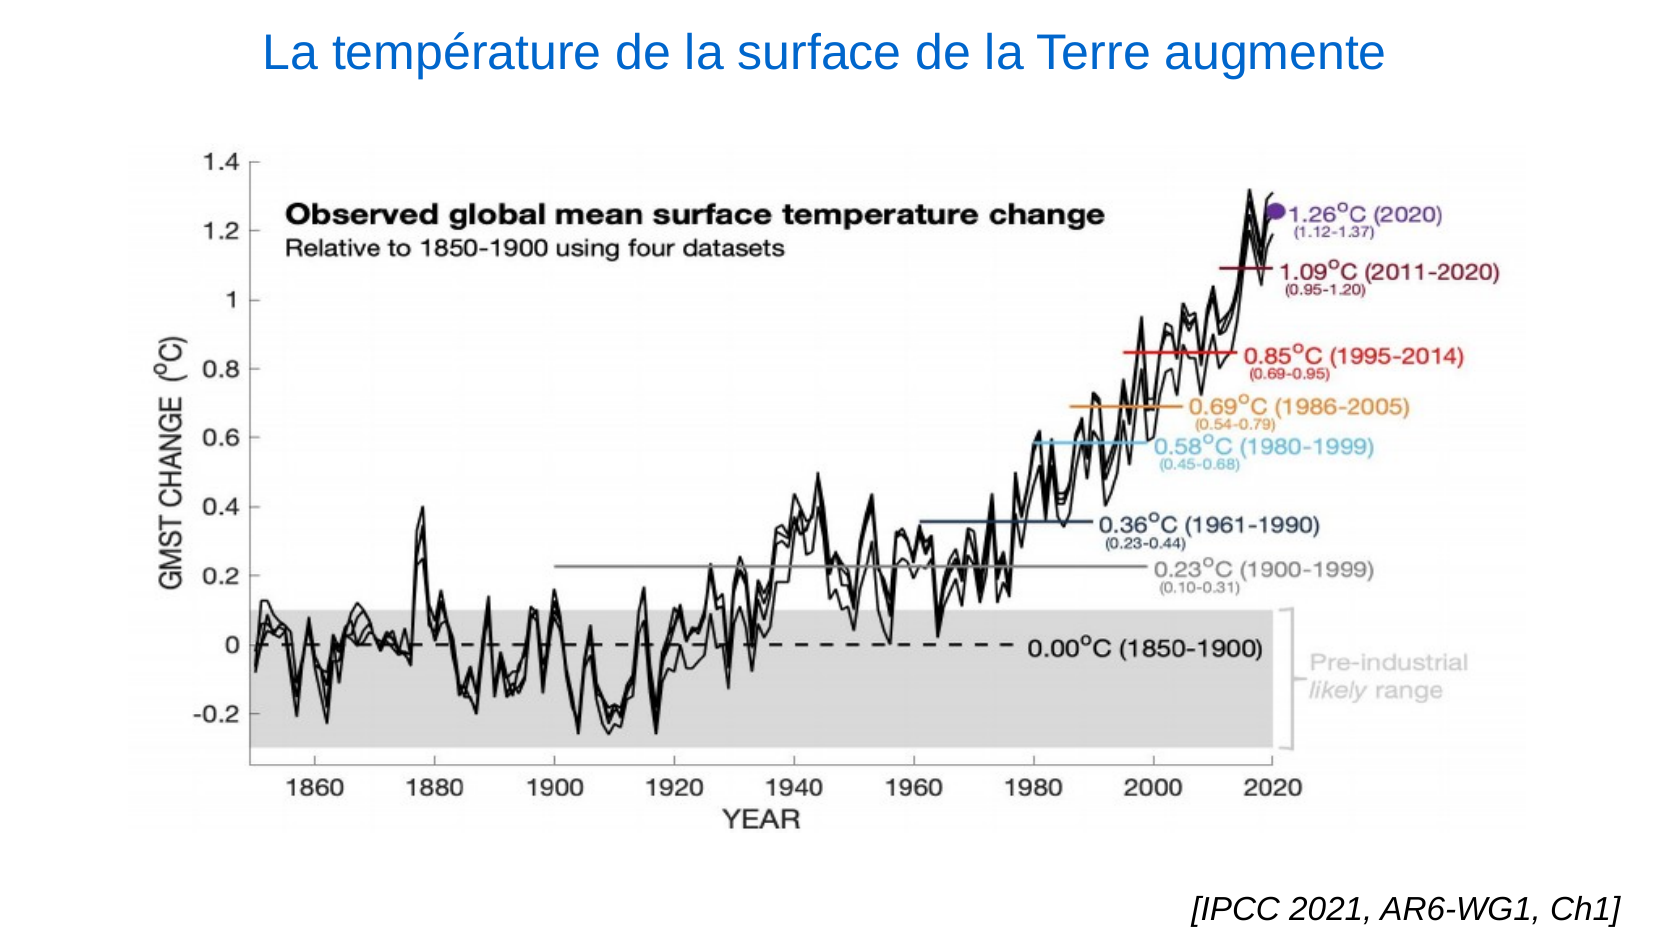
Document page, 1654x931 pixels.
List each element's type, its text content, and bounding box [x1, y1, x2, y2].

text_box [IPCC 2021, AR6-WG1, Ch1] [1047, 883, 1636, 931]
text_box La température de la surface de la Terre augmente [81, 11, 1570, 92]
picture [128, 143, 1526, 833]
